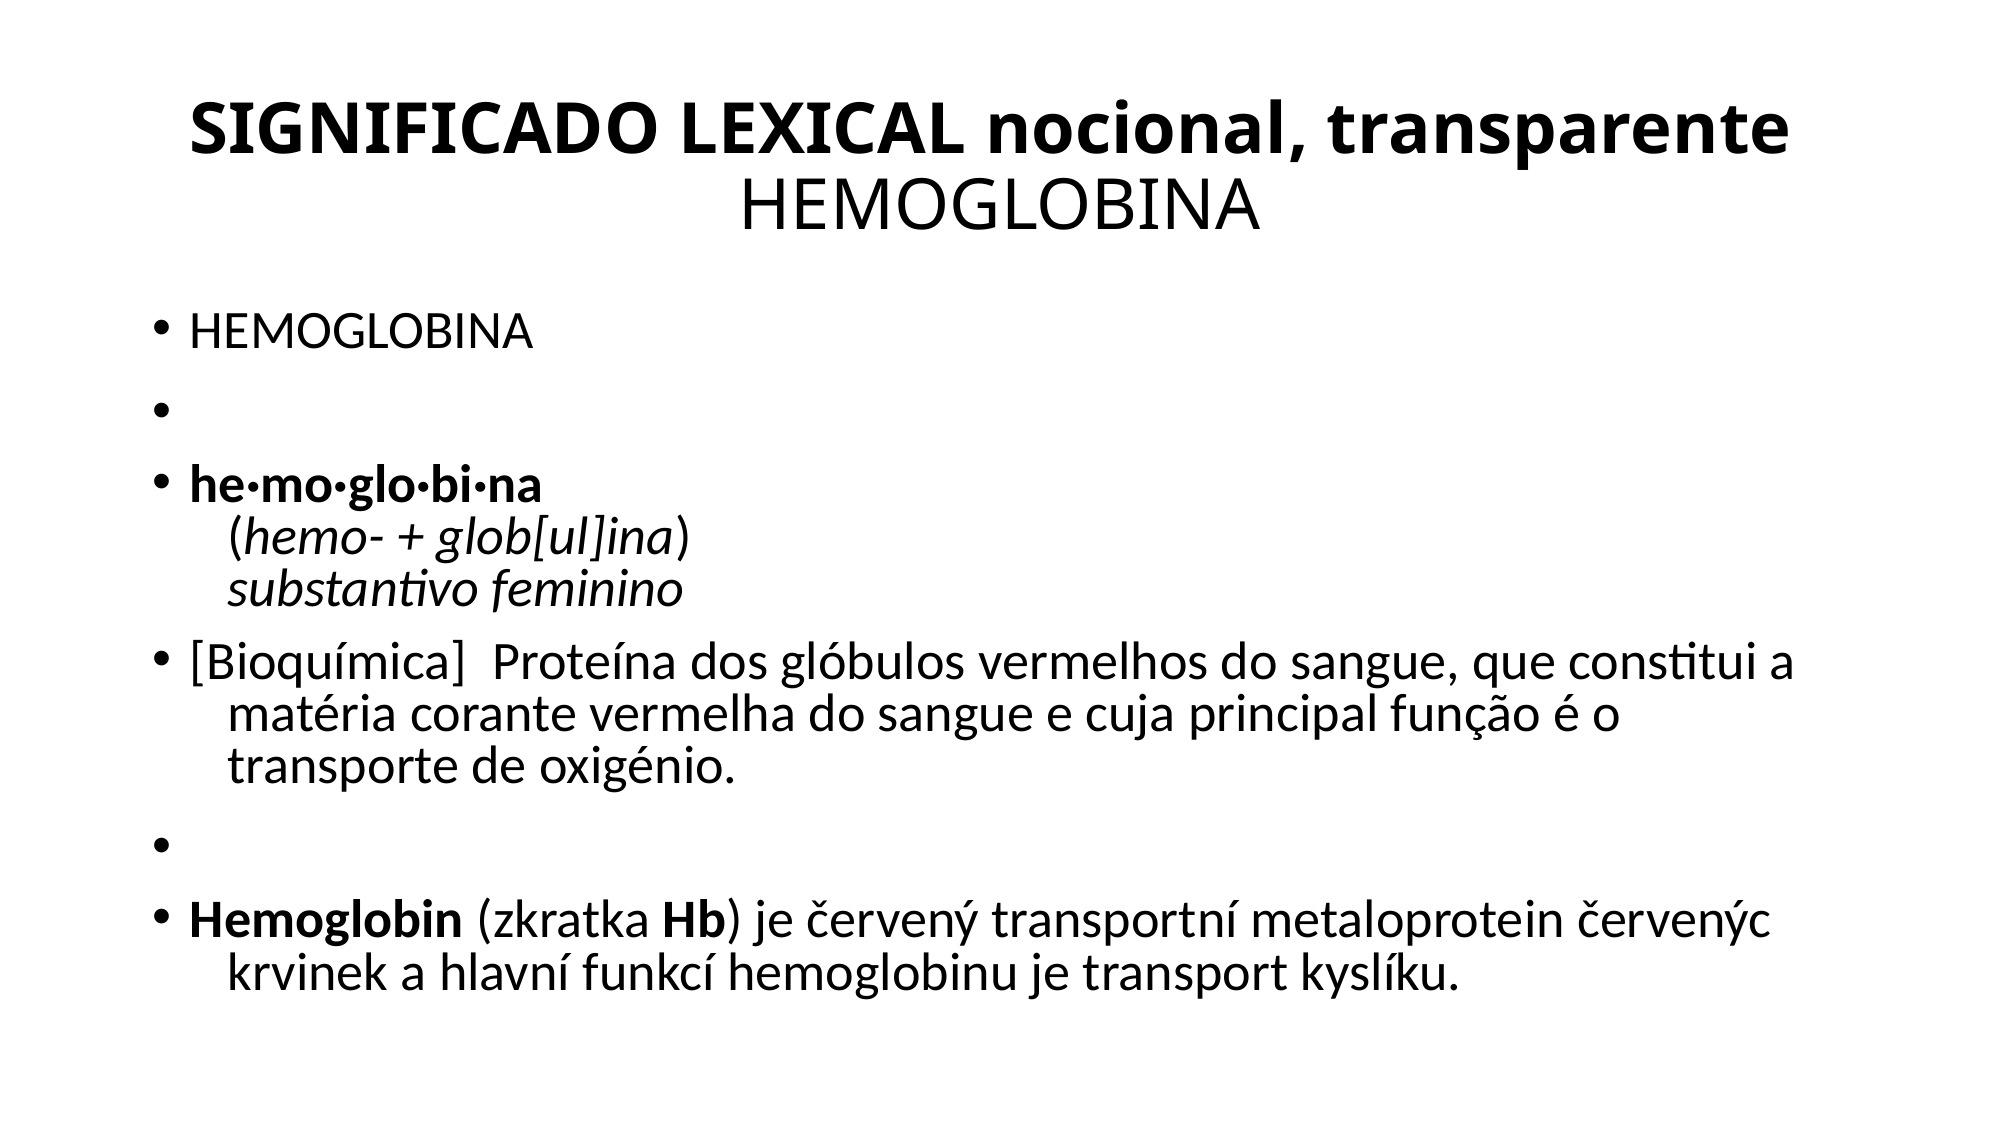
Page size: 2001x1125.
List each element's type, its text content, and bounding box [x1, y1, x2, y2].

title SIGNIFICADO LEXICAL nocional, transparente HEMOGLOBINA [137, 59, 1863, 278]
list HEMOGLOBINA he·mo·glo·bi·na (hemo- + glob[ul]ina) substantivo feminino [Bioquímica] Proteína dos glóbulos vermelhos do sangue, que constitui a matéria corante vermelha do sangue e cuja principal função é o transporte de oxigénio. Hemoglobin (zkratka Hb) je červený transportní metaloprotein červenýc krvinek a hlavní funkcí hemoglobinu je transport kyslíku. [137, 299, 1863, 1014]
